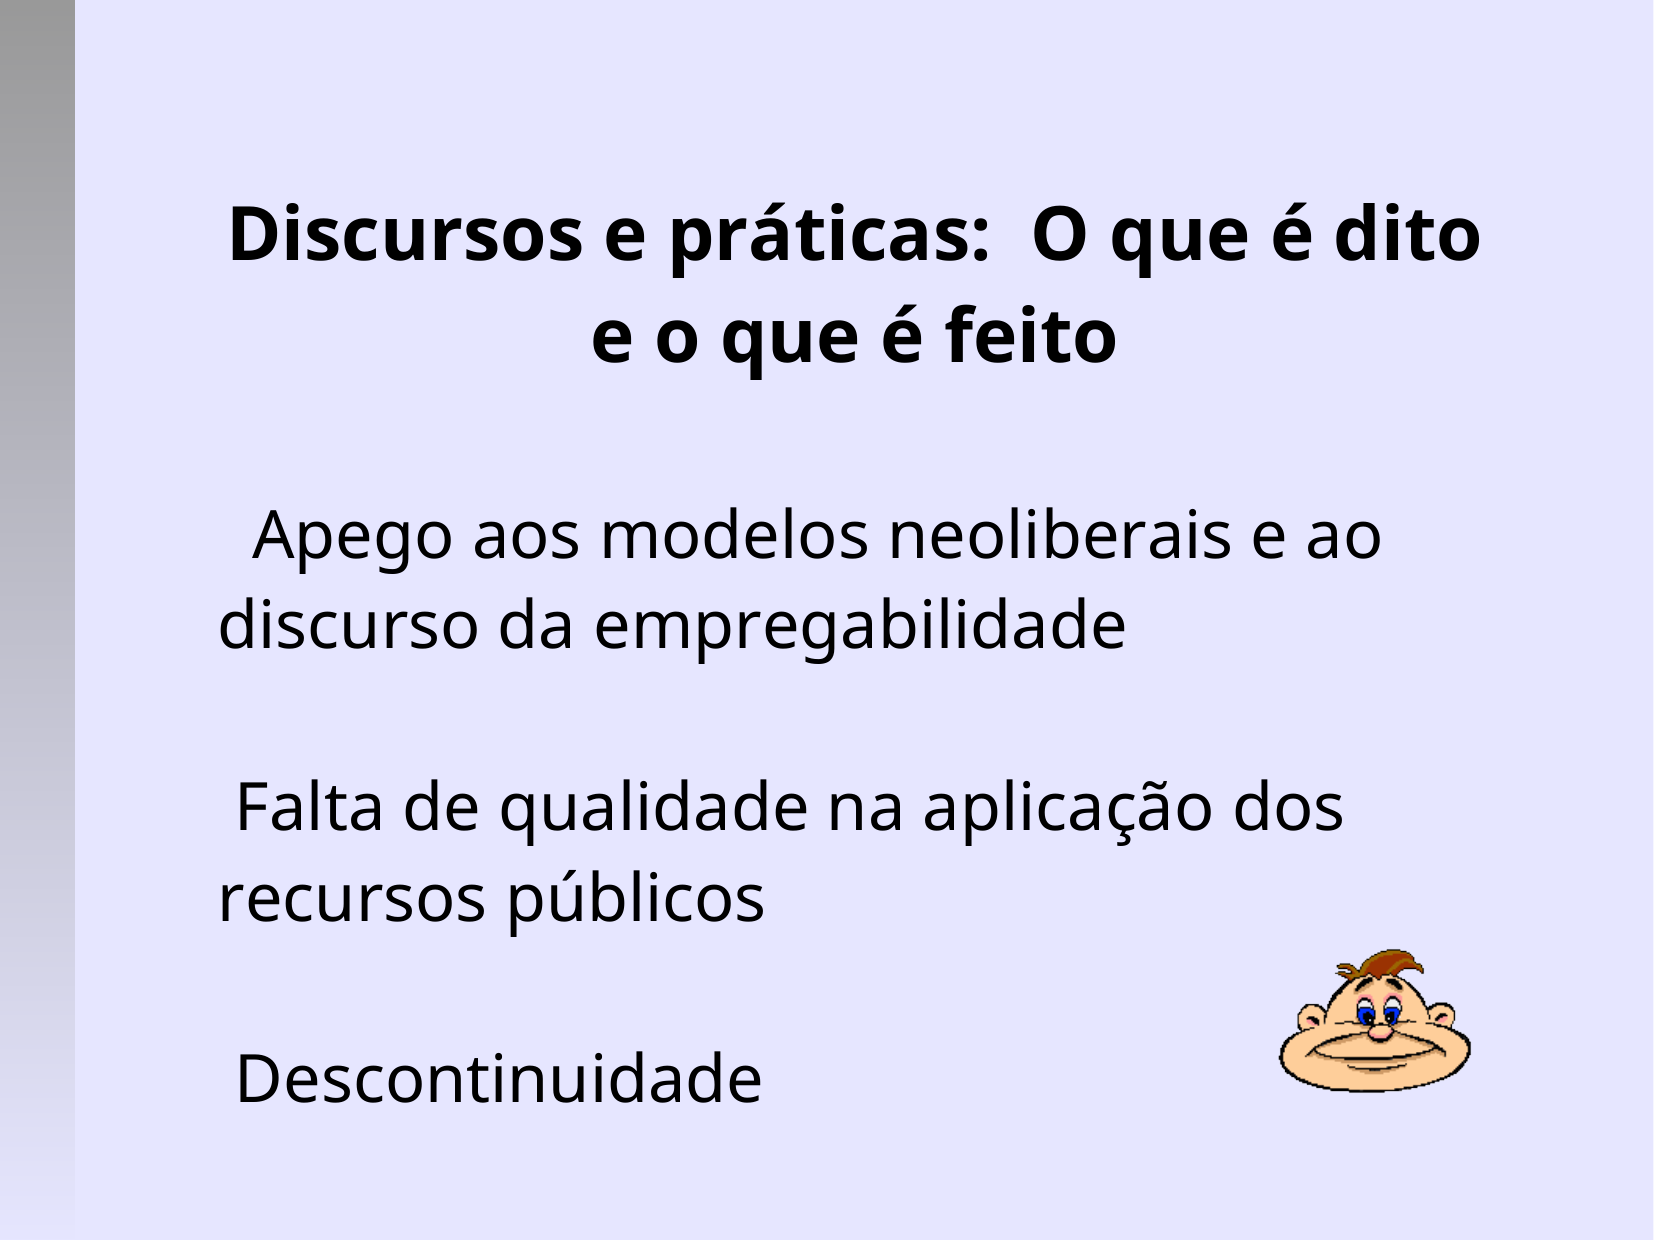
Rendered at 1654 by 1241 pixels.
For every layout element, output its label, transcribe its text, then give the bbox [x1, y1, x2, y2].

picture [1166, 893, 1595, 1241]
text_box Discursos e práticas: O que é dito e o que é feito Apego aos modelos neoliberais e ao discurso da empregabilidade Falta de qualidade na aplicação dos recursos públicos Descontinuidade [202, 172, 1508, 994]
